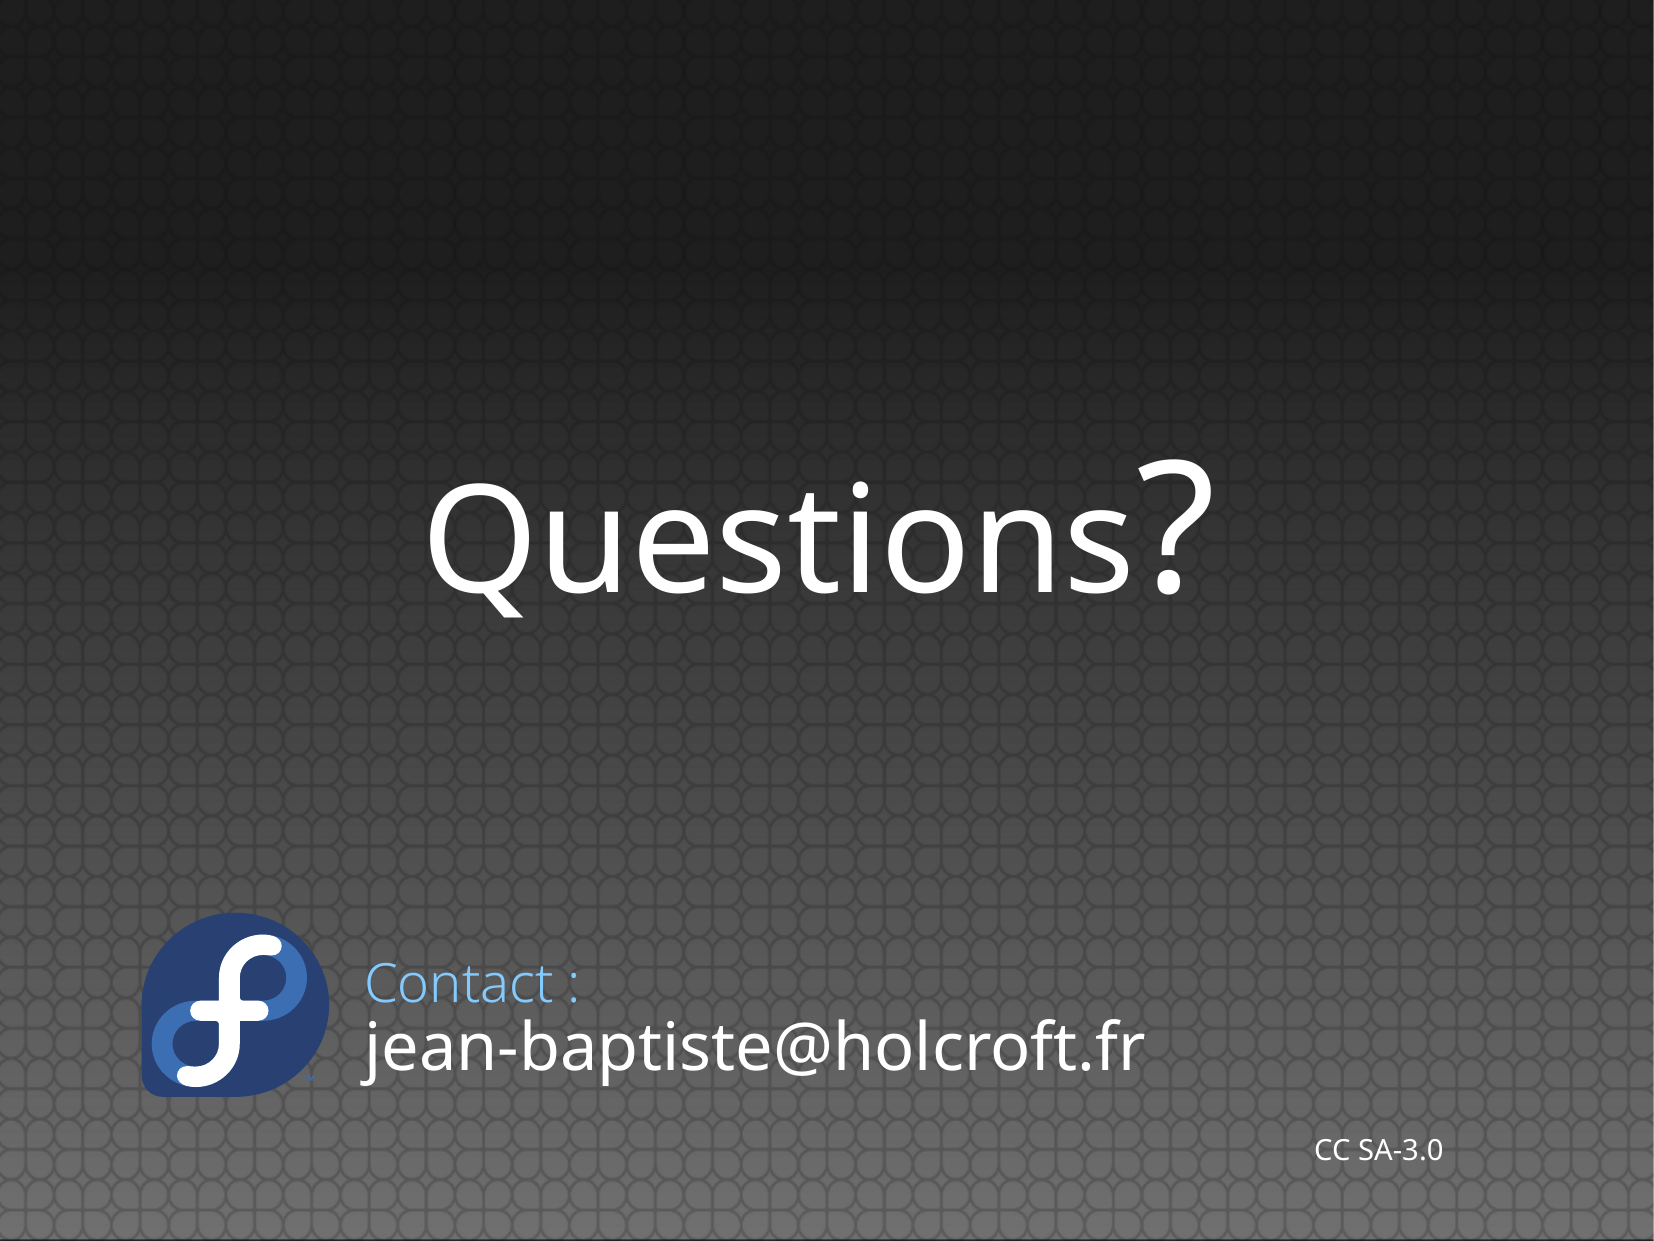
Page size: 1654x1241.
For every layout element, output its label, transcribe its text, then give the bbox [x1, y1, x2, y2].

title Questions? [30, 418, 1606, 624]
text_box Contact : [349, 937, 703, 1013]
picture [0, 0, 1654, 1241]
text_box jean-baptiste@holcroft.fr [349, 992, 1455, 1082]
text_box CC SA-3.0 [230, 1121, 1459, 1206]
